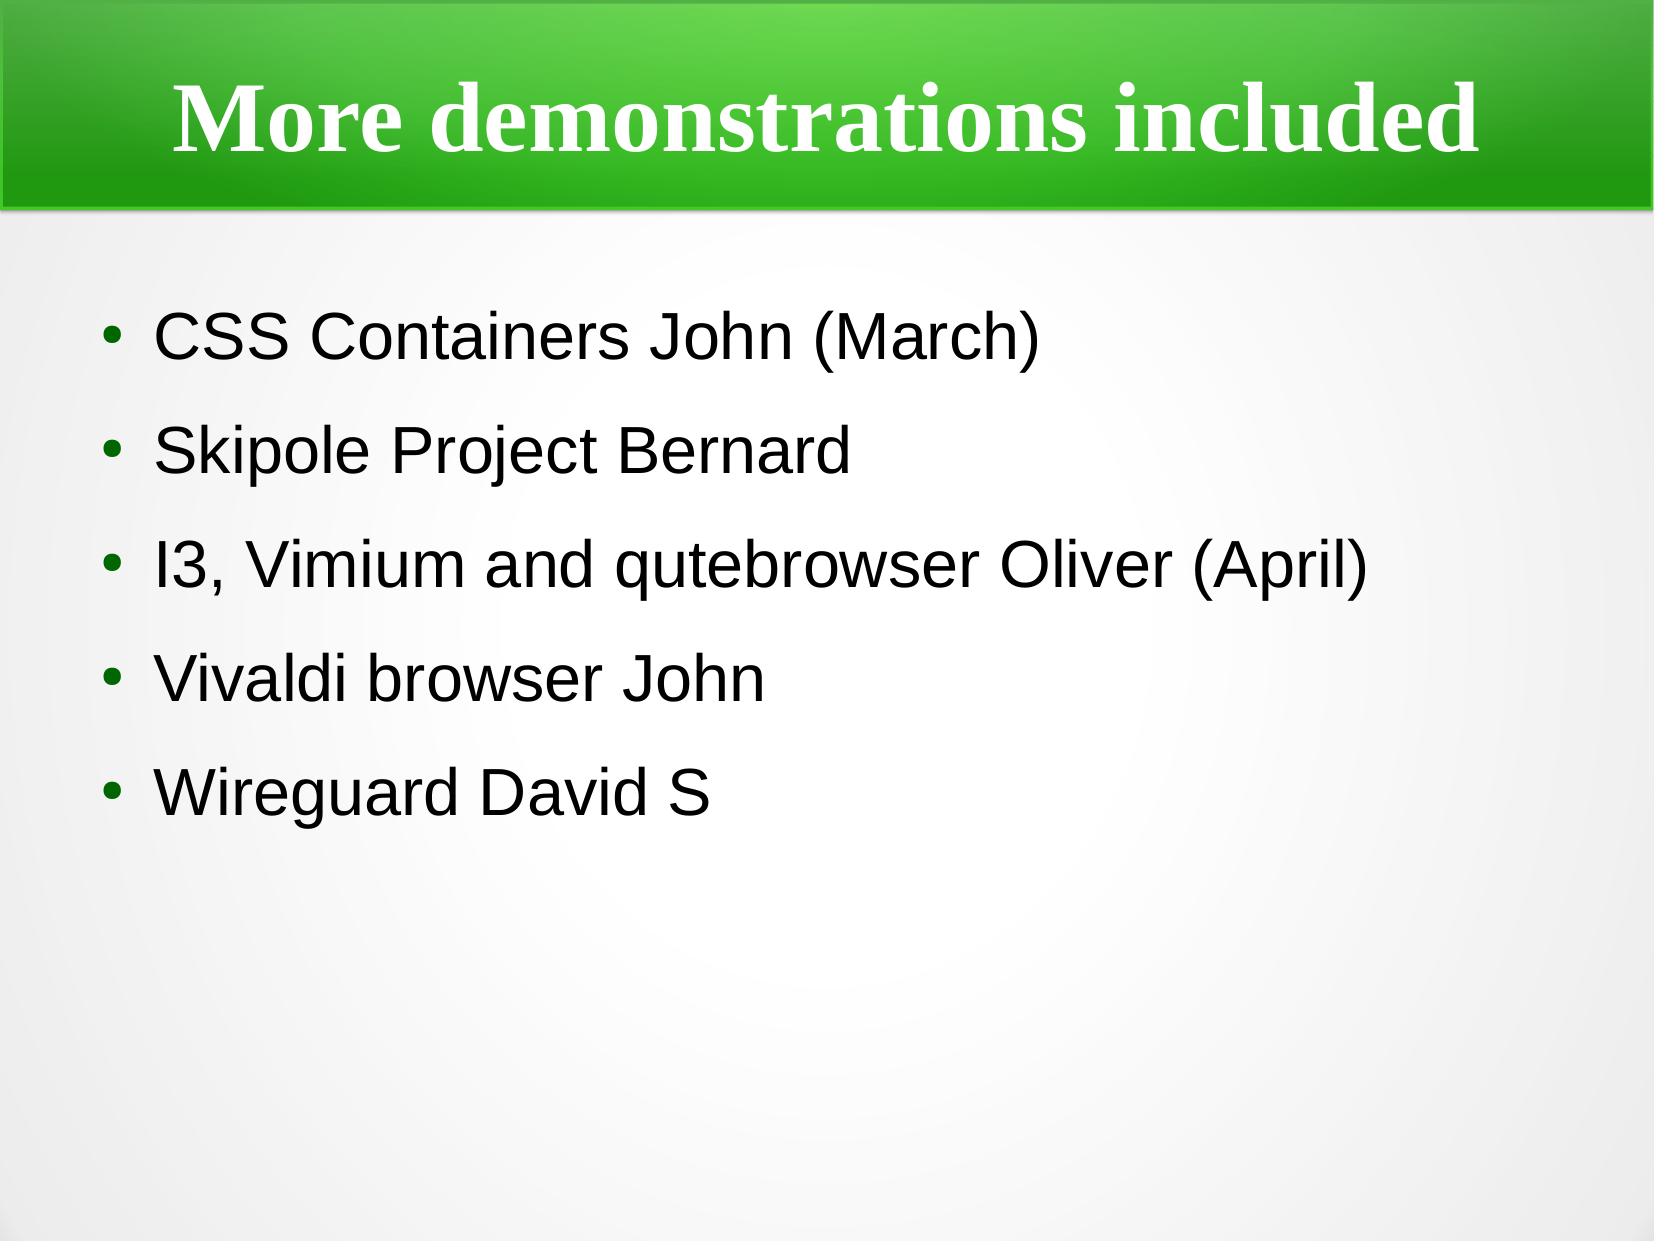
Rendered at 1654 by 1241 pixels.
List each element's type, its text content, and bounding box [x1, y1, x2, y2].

list CSS Containers John (March) Skipole Project Bernard I3, Vimium and qutebrowser Oliver (April) Vivaldi browser John Wireguard David S [82, 299, 1571, 1019]
title More demonstrations included [82, 45, 1571, 192]
